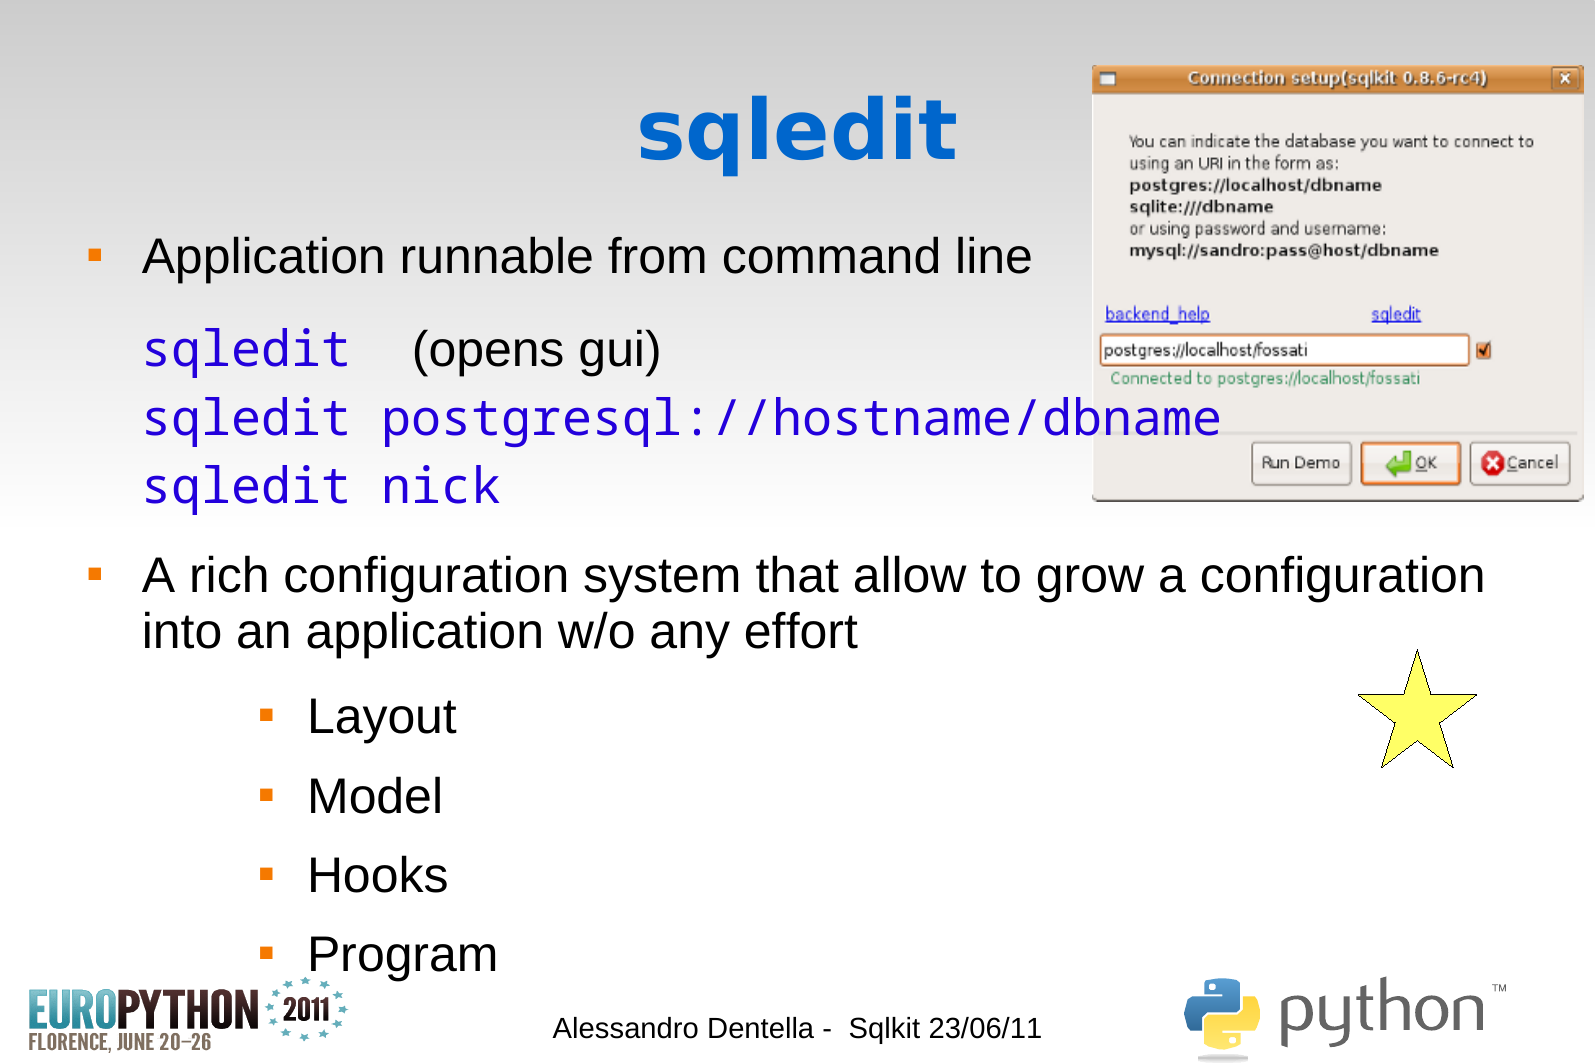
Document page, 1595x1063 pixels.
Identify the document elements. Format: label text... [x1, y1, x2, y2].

picture [1092, 65, 1584, 502]
text_box [1358, 649, 1477, 768]
picture [29, 974, 355, 1058]
list Application runnable from command line sqledit (opens gui) sqledit postgresql://hostname/dbname sqledit nick A rich configuration system that allow to grow a configuration into an application w/o any effort Layout Model Hooks Program [70, 227, 1506, 954]
title sqledit [79, 49, 1515, 213]
